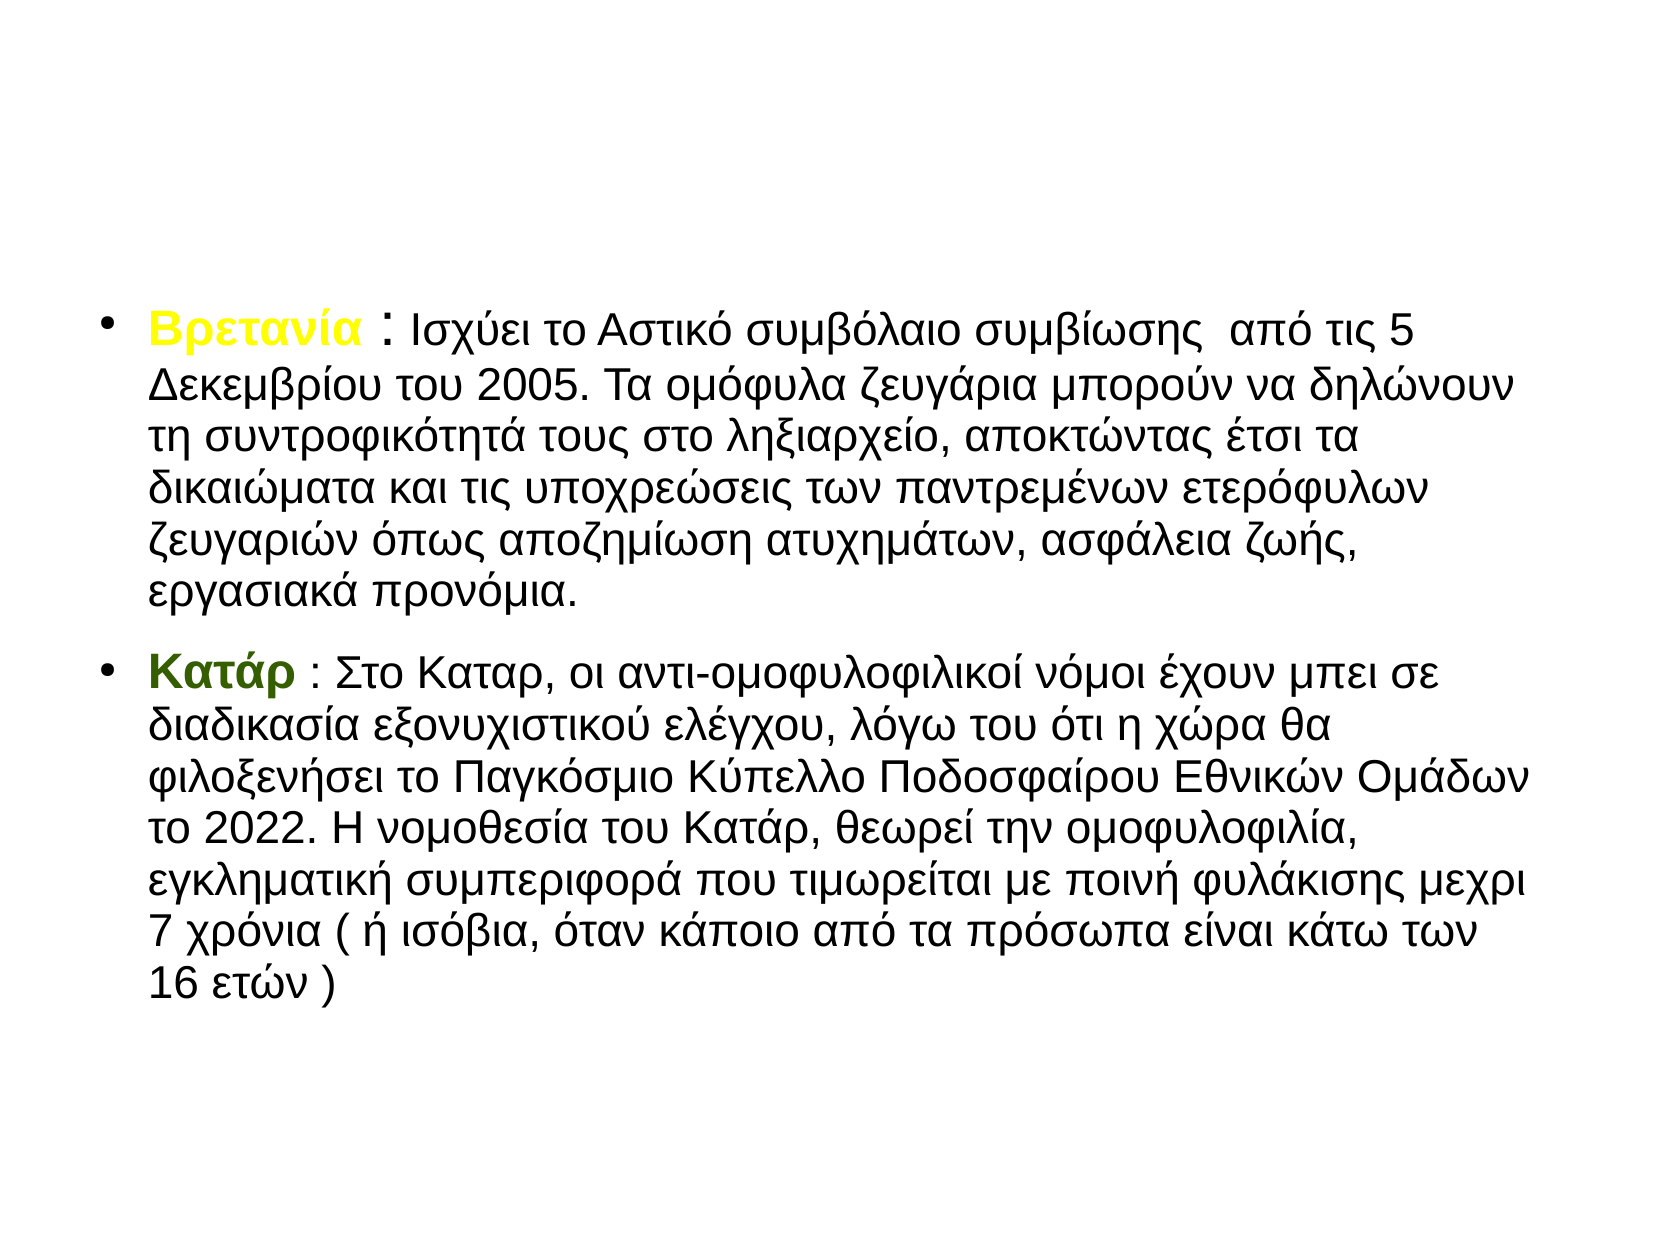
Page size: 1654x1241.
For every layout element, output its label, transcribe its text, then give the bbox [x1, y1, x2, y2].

list Βρετανία : Ισχύει το Αστικό συμβόλαιο συμβίωσης από τις 5 Δεκεμβρίου του 2005. Τα ομόφυλα ζευγάρια μπορούν να δηλώνουν τη συντροφικότητά τους στο ληξιαρχείο, αποκτώντας έτσι τα δικαιώματα και τις υποχρεώσεις των παντρεμένων ετερόφυλων ζευγαριών όπως αποζημίωση ατυχημάτων, ασφάλεια ζωής, εργασιακά προνόμια. Κατάρ : Στο Καταρ, οι αντι-ομοφυλοφιλικοί νόμοι έχουν μπει σε διαδικασία εξονυχιστικού ελέγχου, λόγω του ότι η χώρα θα φιλοξενήσει το Παγκόσμιο Κύπελλο Ποδοσφαίρου Εθνικών Ομάδων το 2022. Η νομοθεσία του Κατάρ, θεωρεί την ομοφυλοφιλία, εγκληματική συμπεριφορά που τιμωρείται με ποινή φυλάκισης μεχρι 7 χρόνια ( ή ισόβια, όταν κάποιο από τα πρόσωπα είναι κάτω των 16 ετών ) [82, 290, 1538, 1010]
